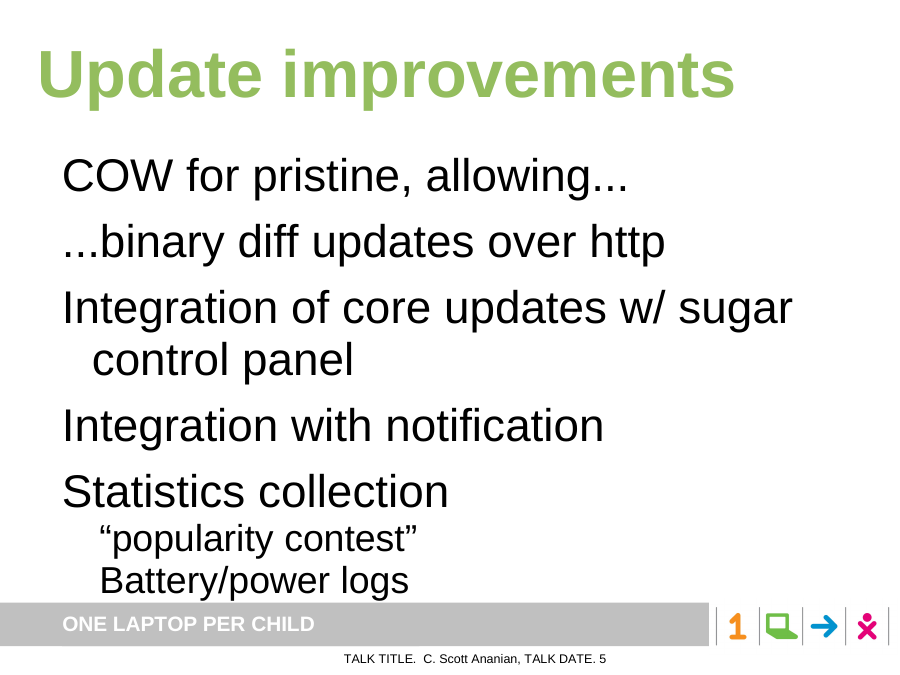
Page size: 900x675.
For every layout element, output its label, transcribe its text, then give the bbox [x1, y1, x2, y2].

picture [844, 598, 898, 655]
list COW for pristine, allowing... ...binary diff updates over http Integration of core updates w/ sugar control panel Integration with notification Statistics collection “popularity contest” Battery/power logs [61, 150, 844, 675]
title Update improvements [37, 37, 856, 211]
